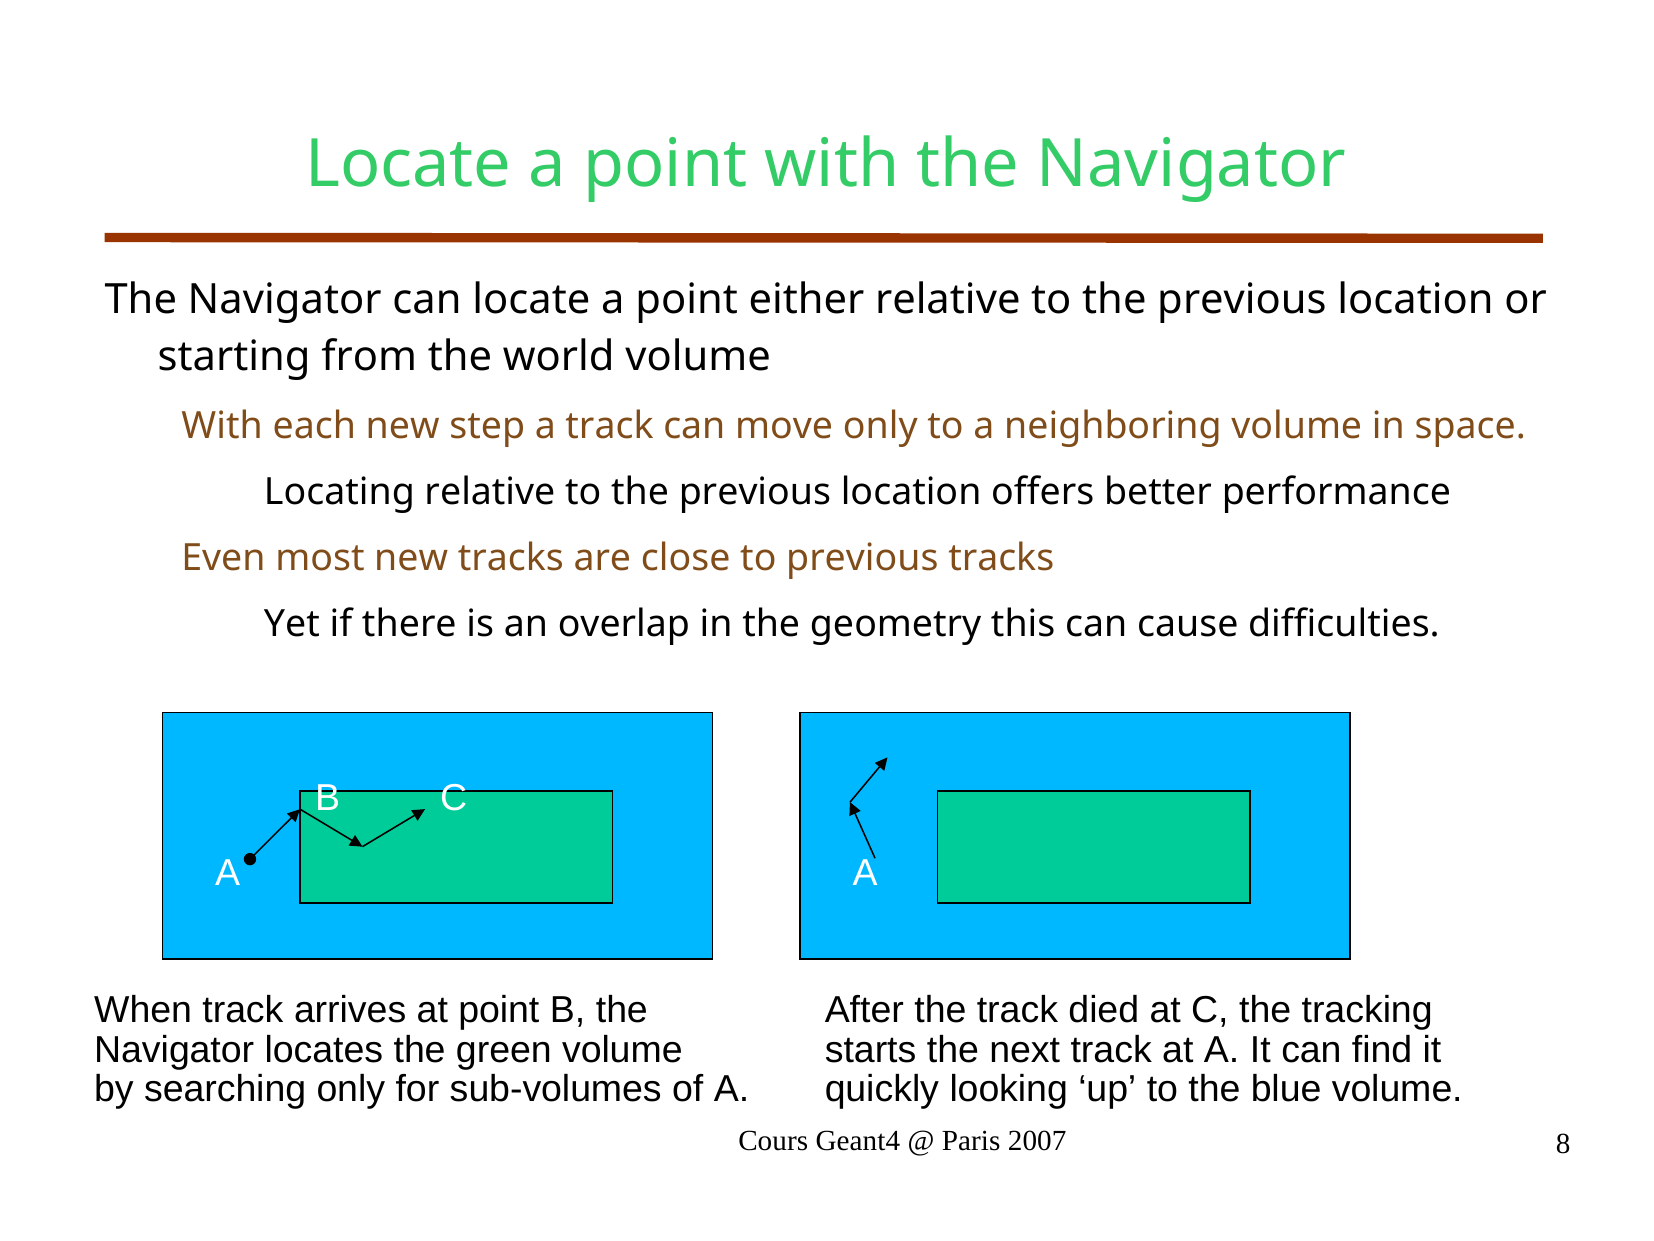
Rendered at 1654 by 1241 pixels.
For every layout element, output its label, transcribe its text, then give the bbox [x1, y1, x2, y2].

text_box After the track died at C, the tracking starts the next track at A. It can find it quickly looking ‘up’ to the blue volume. [809, 984, 1538, 1117]
text_box [162, 712, 713, 960]
text_box A [837, 847, 893, 902]
text_box A [200, 846, 255, 902]
text_box When track arrives at point B, the Navigator locates the green volume by searching only for sub-volumes of A. [79, 984, 765, 1117]
text_box C [425, 771, 482, 827]
text_box B [300, 771, 355, 827]
list The Navigator can locate a point either relative to the previous location or starting from the world volume With each new step a track can move only to a neighboring volume in space. Locating relative to the previous location offers better performance Even most new tracks are close to previous tracks Yet if there is an overlap in the geometry this can cause difficulties. [86, 269, 1576, 1088]
text_box [799, 712, 1350, 960]
title Locate a point with the Navigator [82, 49, 1571, 257]
